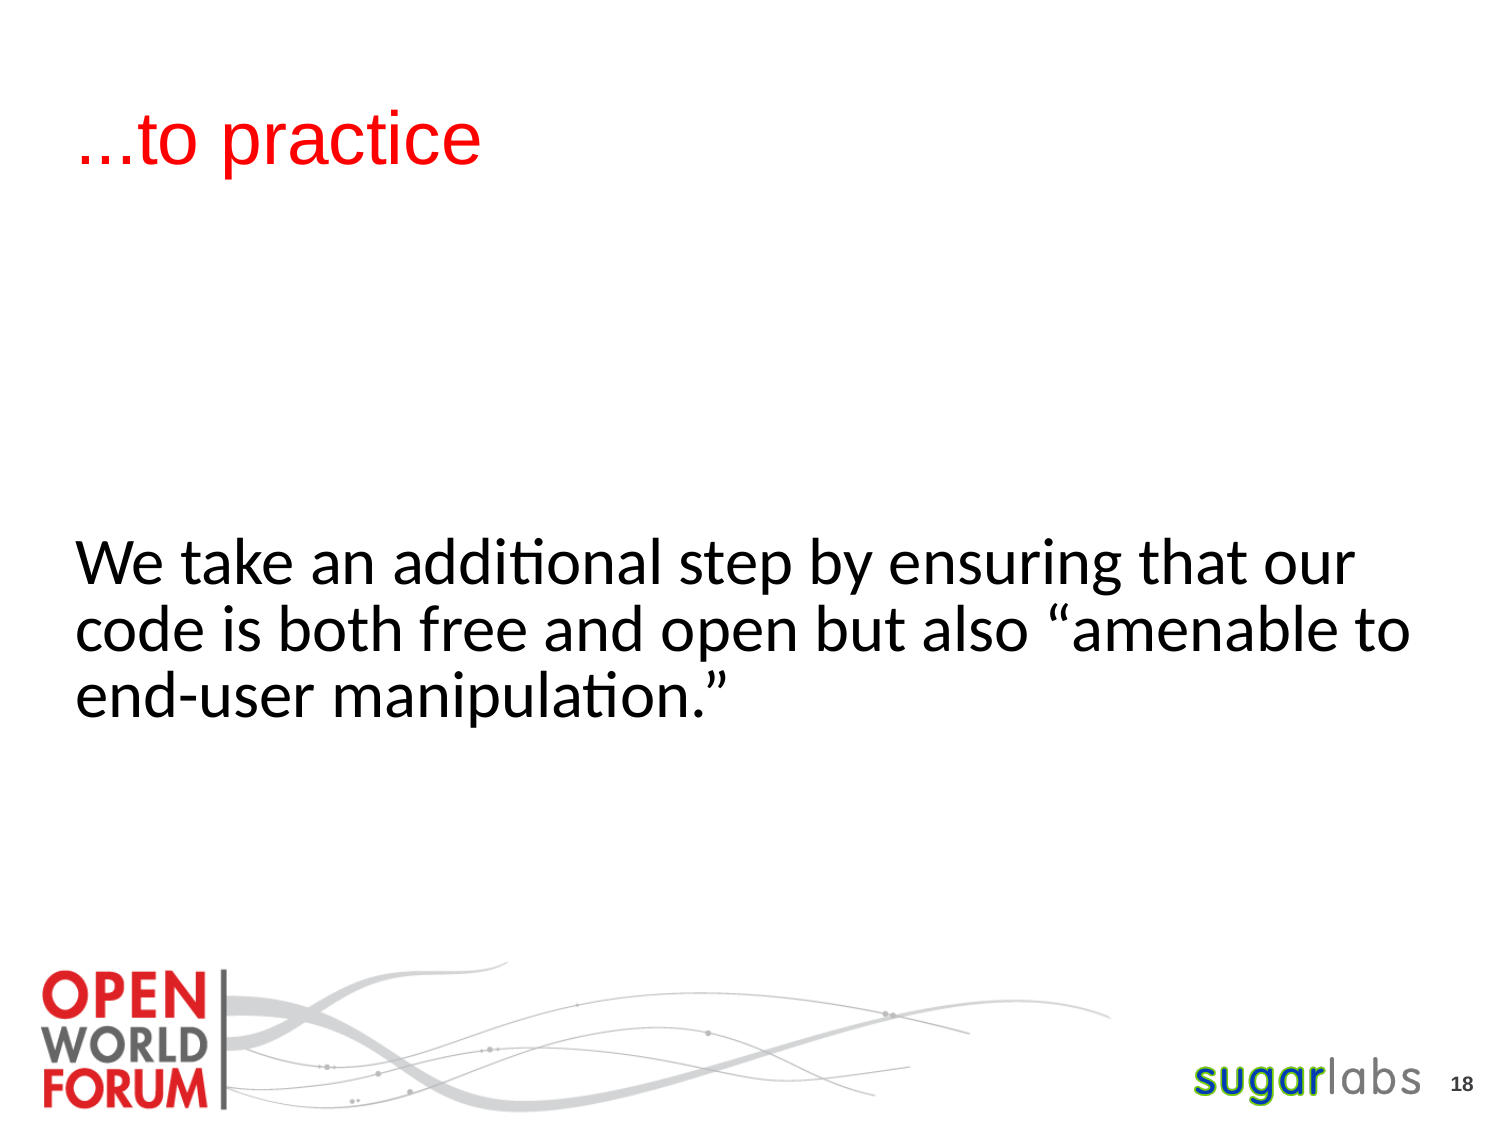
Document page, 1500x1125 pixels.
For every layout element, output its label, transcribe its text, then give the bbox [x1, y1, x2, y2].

picture [1194, 1057, 1420, 1106]
title ...to practice [75, 52, 1425, 226]
subtitle We take an additional step by ensuring that our code is both free and open but also “amenable to end-user manipulation.” [75, 263, 1425, 1006]
picture [41, 957, 1112, 1119]
